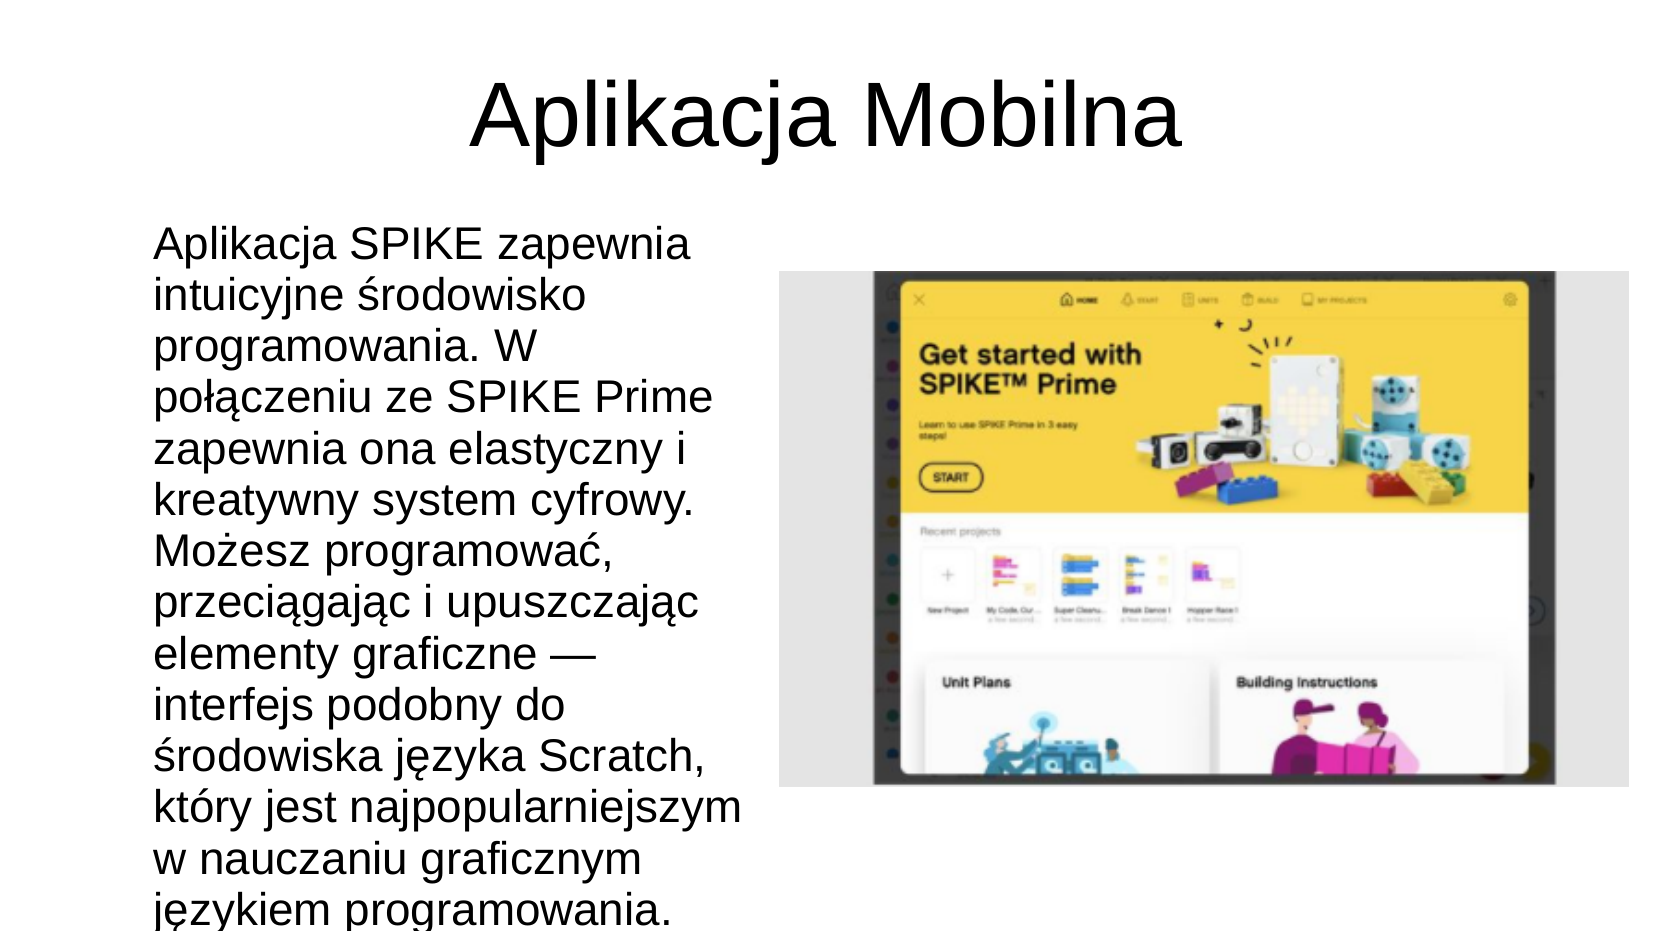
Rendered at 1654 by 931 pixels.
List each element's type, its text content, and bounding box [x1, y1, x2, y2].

picture [779, 271, 1629, 787]
list Aplikacja SPIKE zapewnia intuicyjne środowisko programowania. W połączeniu ze SPIKE Prime zapewnia ona elastyczny i kreatywny system cyfrowy. Możesz programować, przeciągając i upuszczając elementy graficzne — interfejs podobny do środowiska języka Scratch, który jest najpopularniejszym w nauczaniu graficznym językiem programowania. [82, 217, 768, 839]
title Aplikacja Mobilna [82, 37, 1571, 193]
